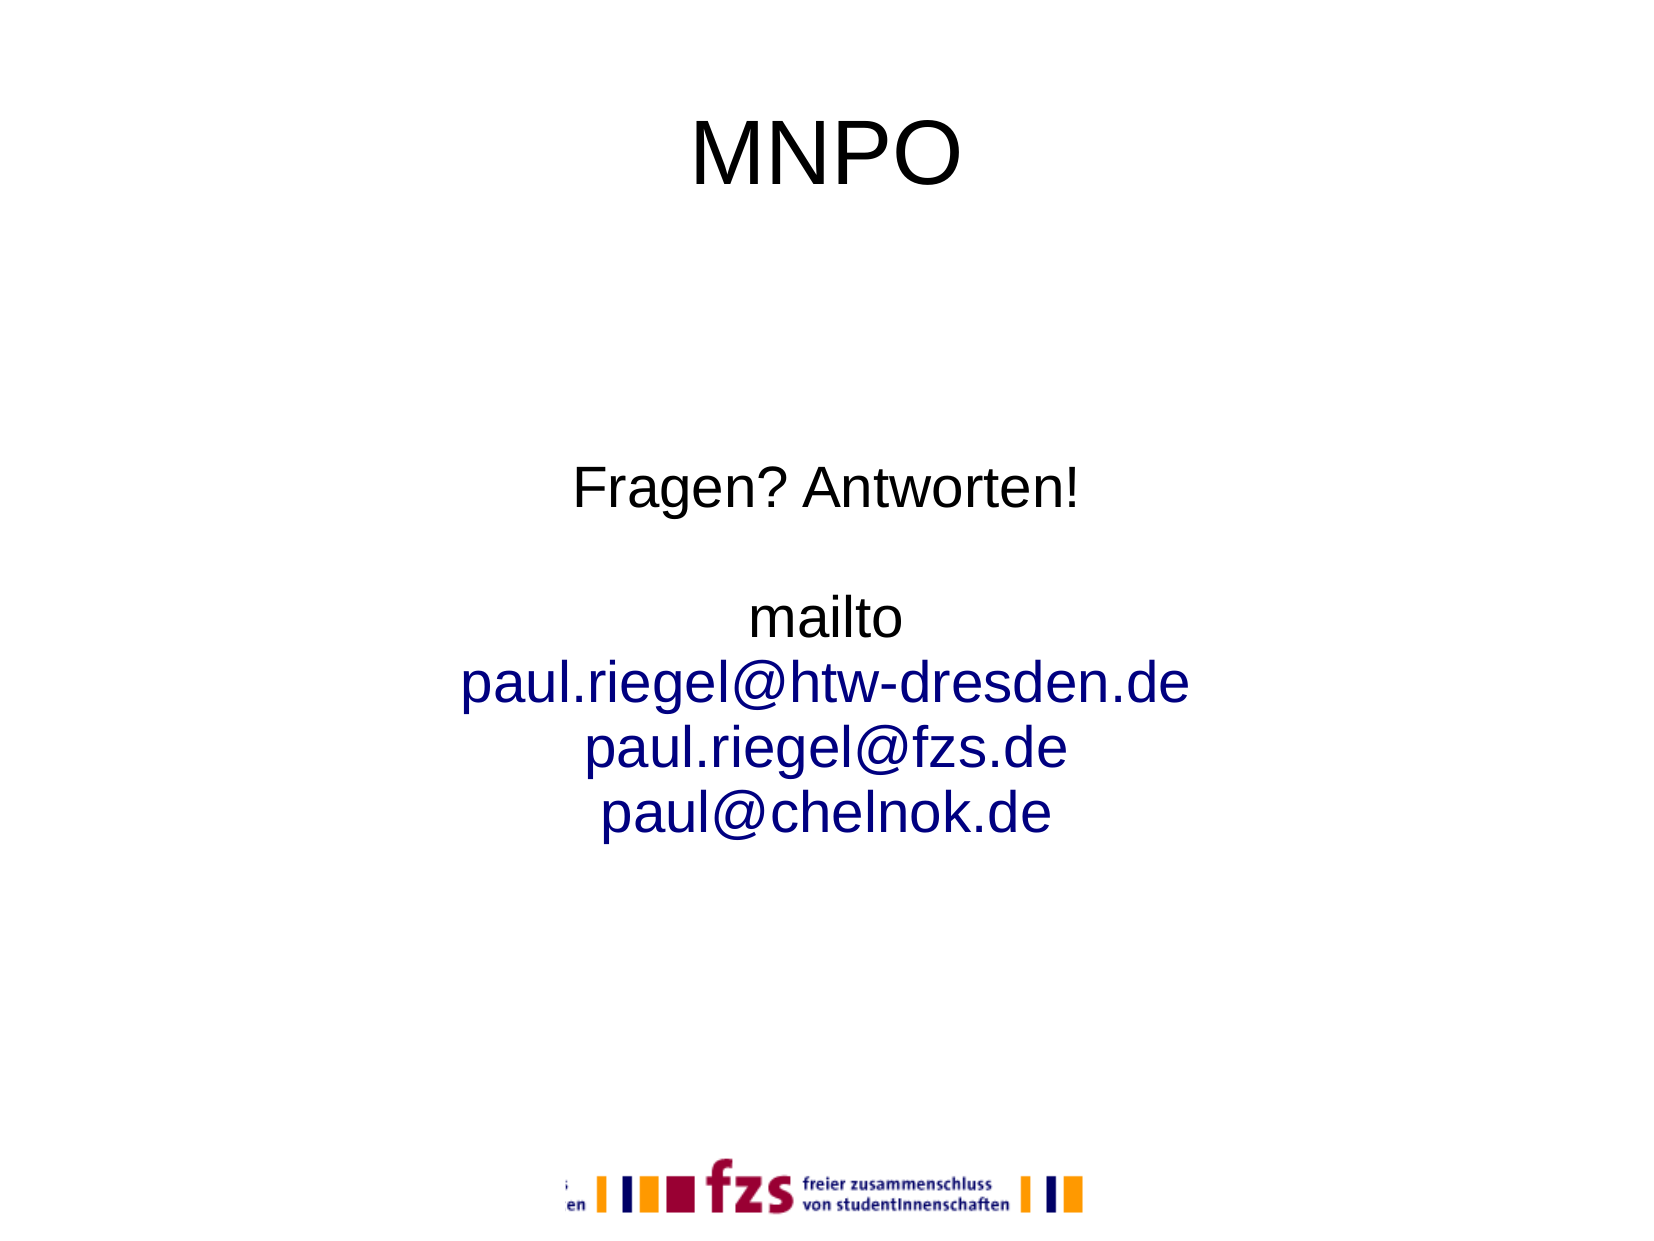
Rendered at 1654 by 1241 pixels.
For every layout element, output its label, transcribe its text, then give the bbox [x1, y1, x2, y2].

subtitle Fragen? Antworten! mailto paul.riegel@htw-dresden.de paul.riegel@fzs.de paul@chelnok.de [82, 290, 1571, 1010]
title MNPO [82, 49, 1571, 257]
picture [565, 1129, 1090, 1216]
